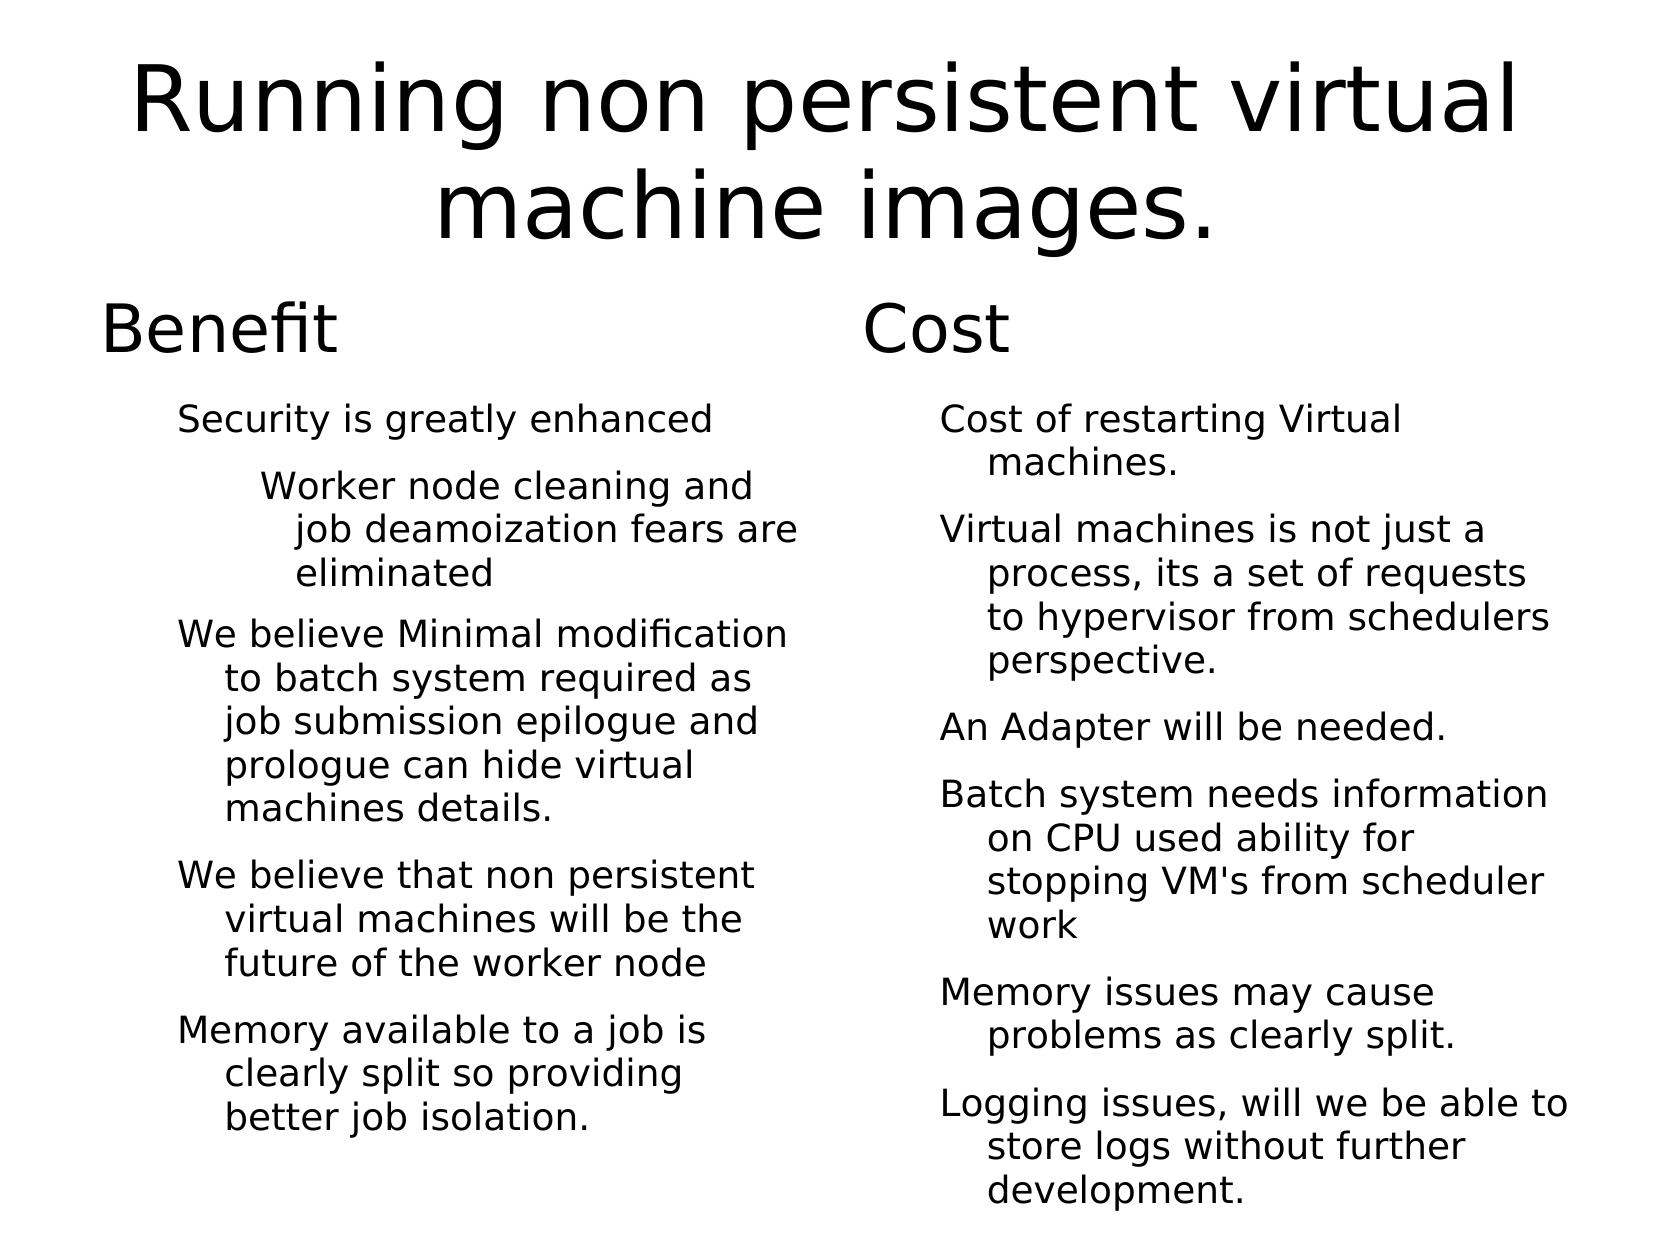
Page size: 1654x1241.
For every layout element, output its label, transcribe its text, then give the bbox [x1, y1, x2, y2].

list Benefit Security is greatly enhanced Worker node cleaning and job deamoization fears are eliminated We believe Minimal modification to batch system required as job submission epilogue and prologue can hide virtual machines details. We believe that non persistent virtual machines will be the future of the worker node Memory available to a job is clearly split so providing better job isolation. [82, 290, 809, 1139]
title Running non persistent virtual machine images. [82, 45, 1571, 261]
list Cost Cost of restarting Virtual machines. Virtual machines is not just a process, its a set of requests to hypervisor from schedulers perspective. An Adapter will be needed. Batch system needs information on CPU used ability for stopping VM's from scheduler work Memory issues may cause problems as clearly split. Logging issues, will we be able to store logs without further development. [845, 290, 1572, 1213]
